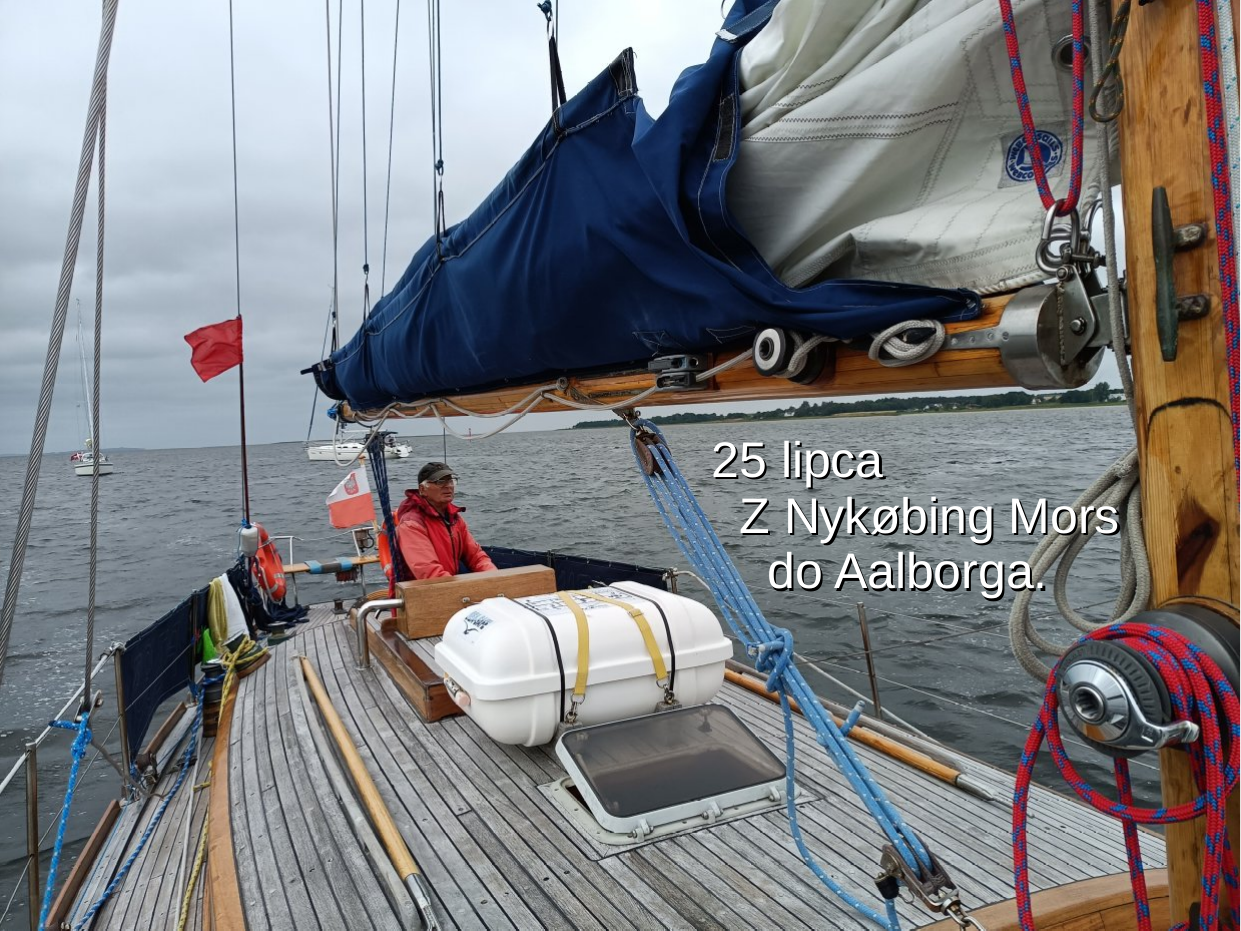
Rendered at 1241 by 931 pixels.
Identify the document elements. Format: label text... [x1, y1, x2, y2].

text_box 25 lipca Z Nykøbing Mors do Aalborga. [696, 424, 1139, 607]
picture [0, 0, 1241, 931]
